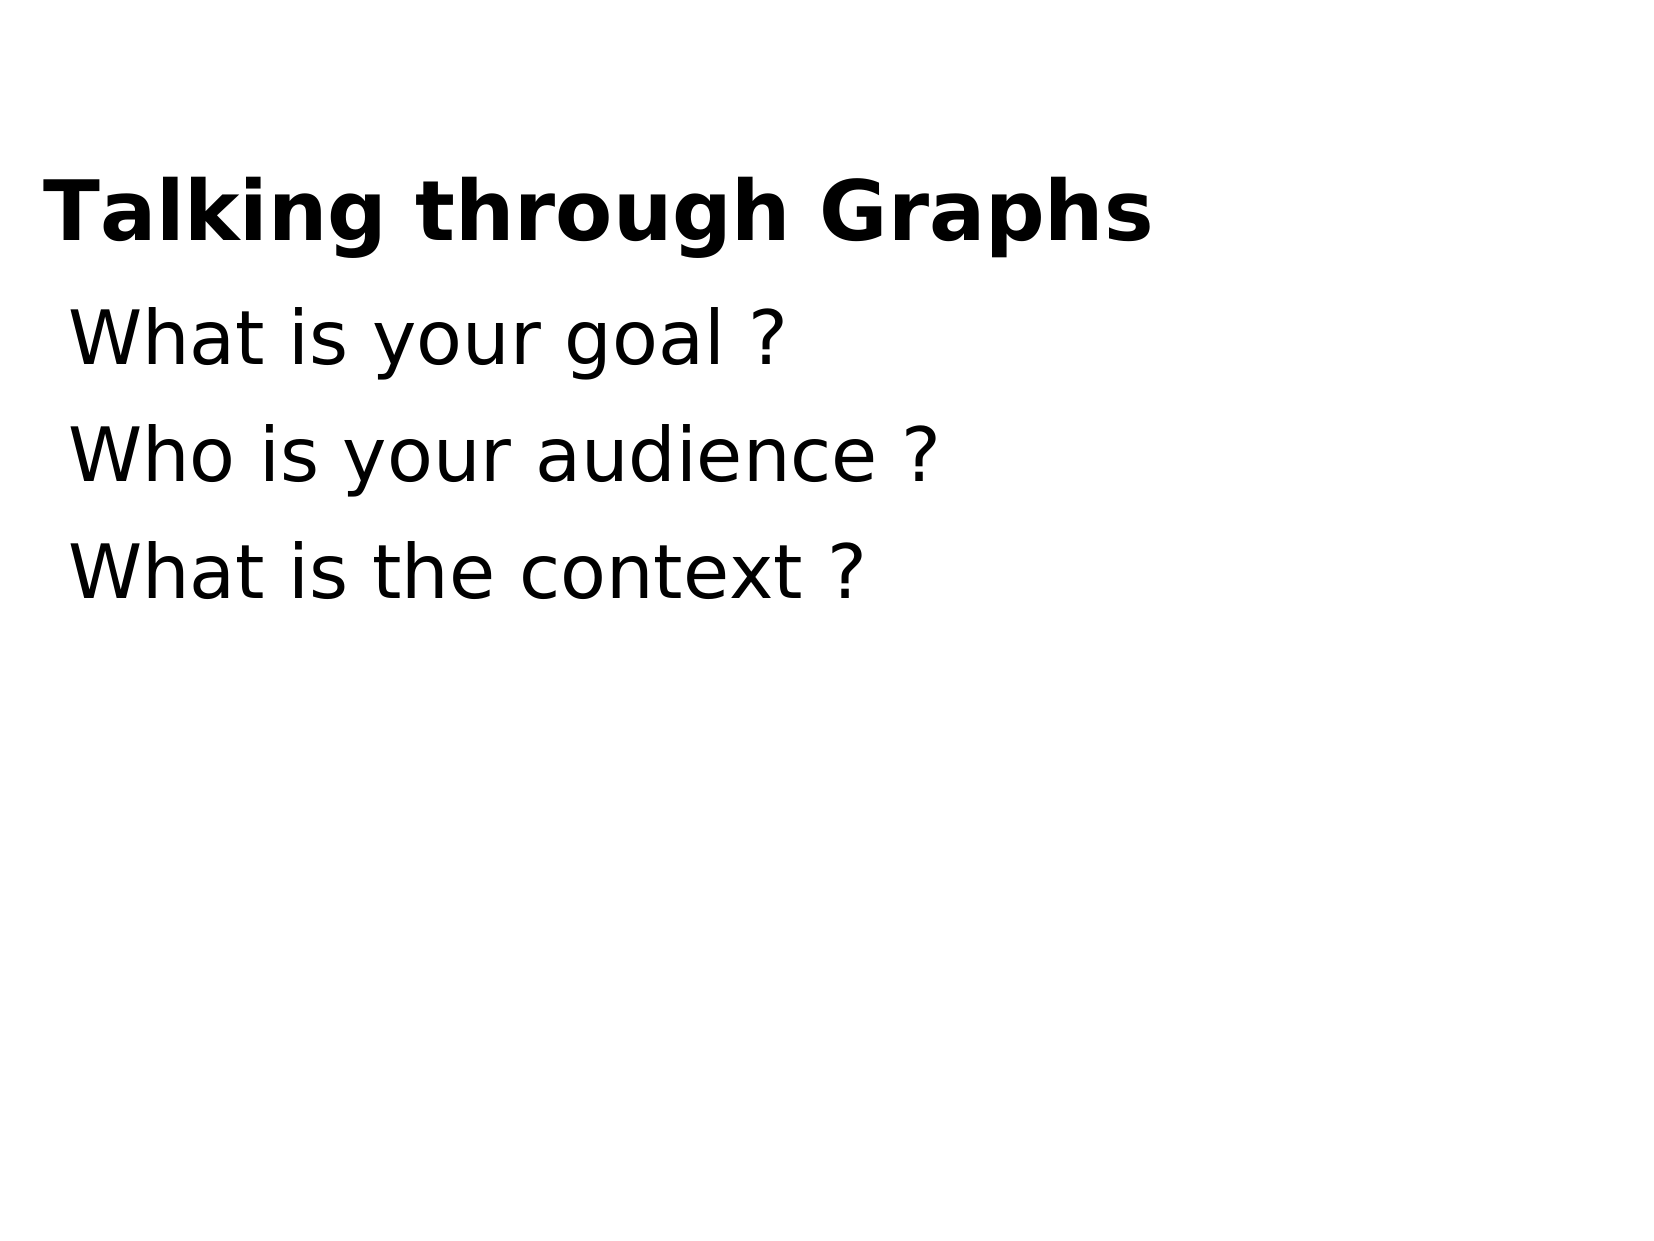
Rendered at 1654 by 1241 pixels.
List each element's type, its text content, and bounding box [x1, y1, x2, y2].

list What is your goal ? Who is your audience ? What is the context ? [50, 295, 1571, 1099]
title Talking through Graphs [43, 137, 1581, 287]
